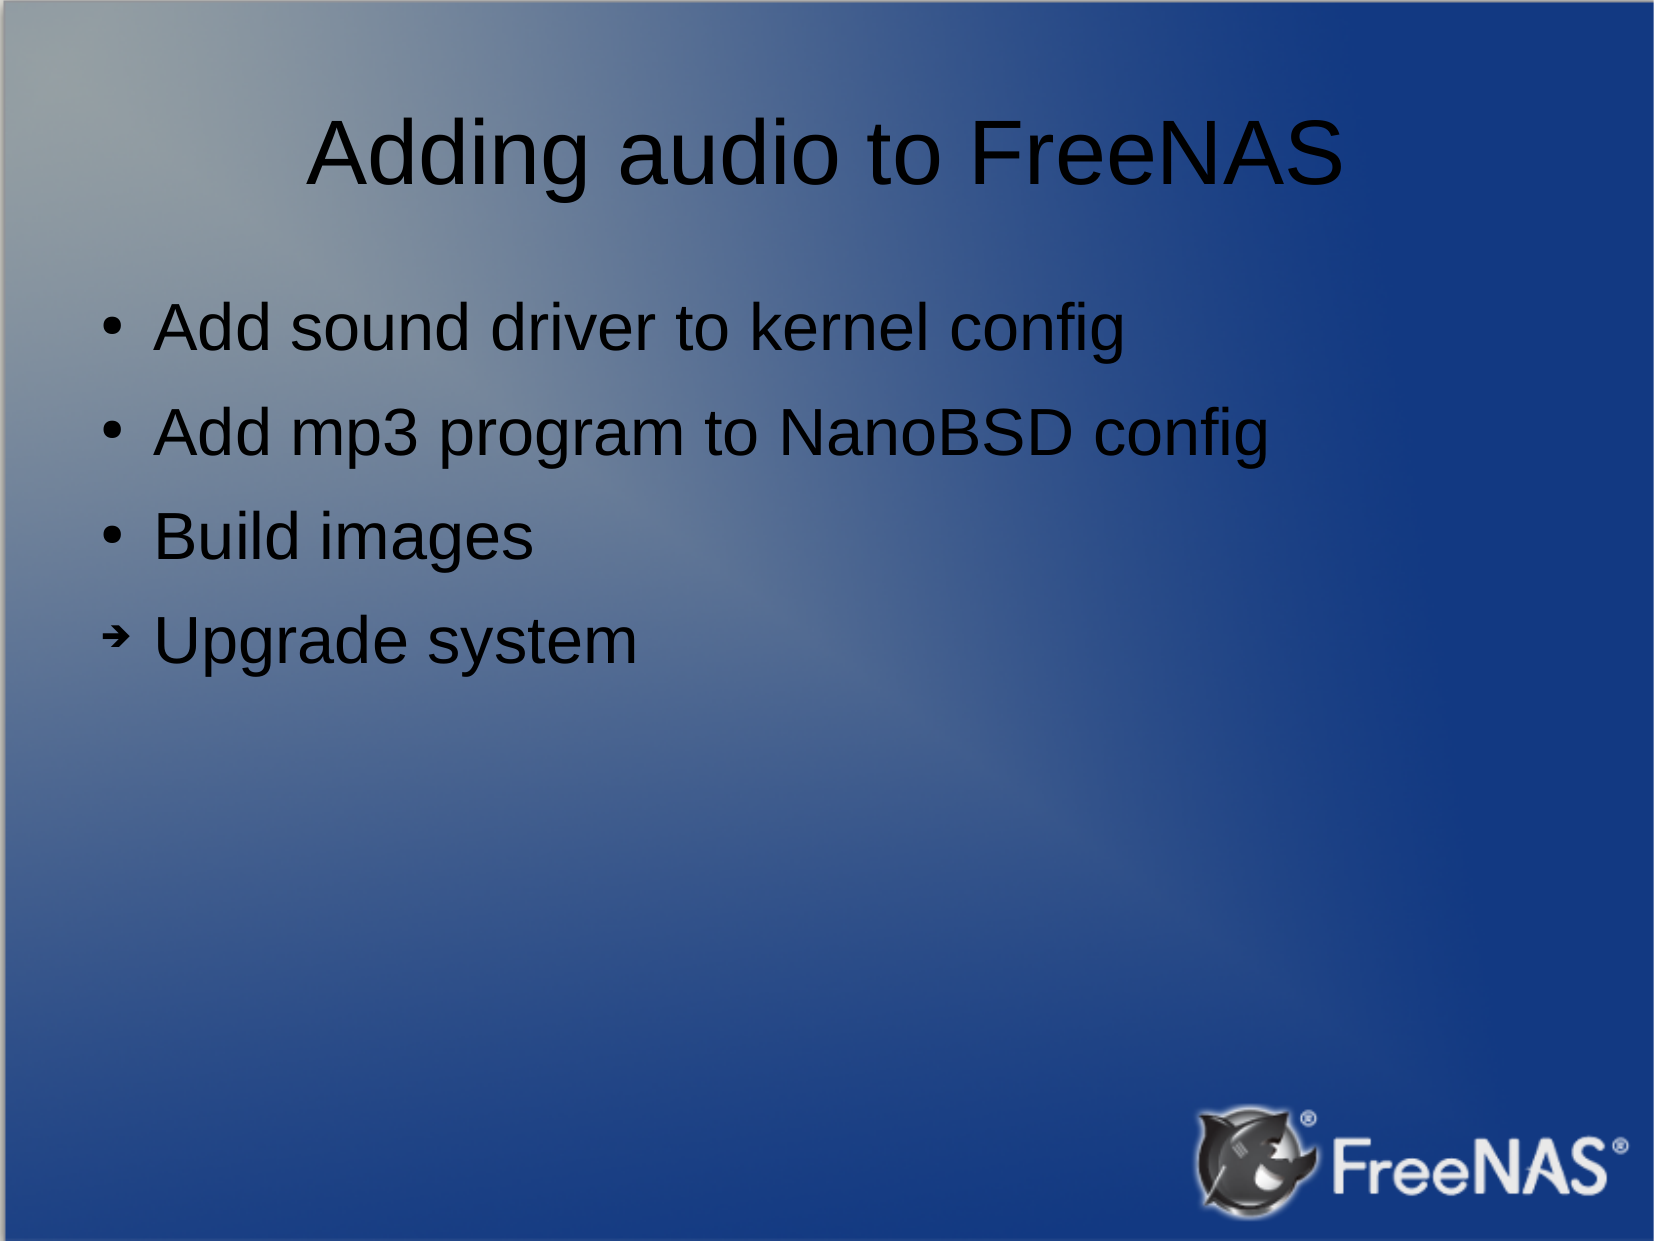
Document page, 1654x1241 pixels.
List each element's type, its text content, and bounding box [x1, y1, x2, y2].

list Add sound driver to kernel config Add mp3 program to NanoBSD config Build images Upgrade system [82, 290, 1571, 1010]
title Adding audio to FreeNAS [82, 49, 1571, 257]
picture [0, 0, 1654, 1241]
